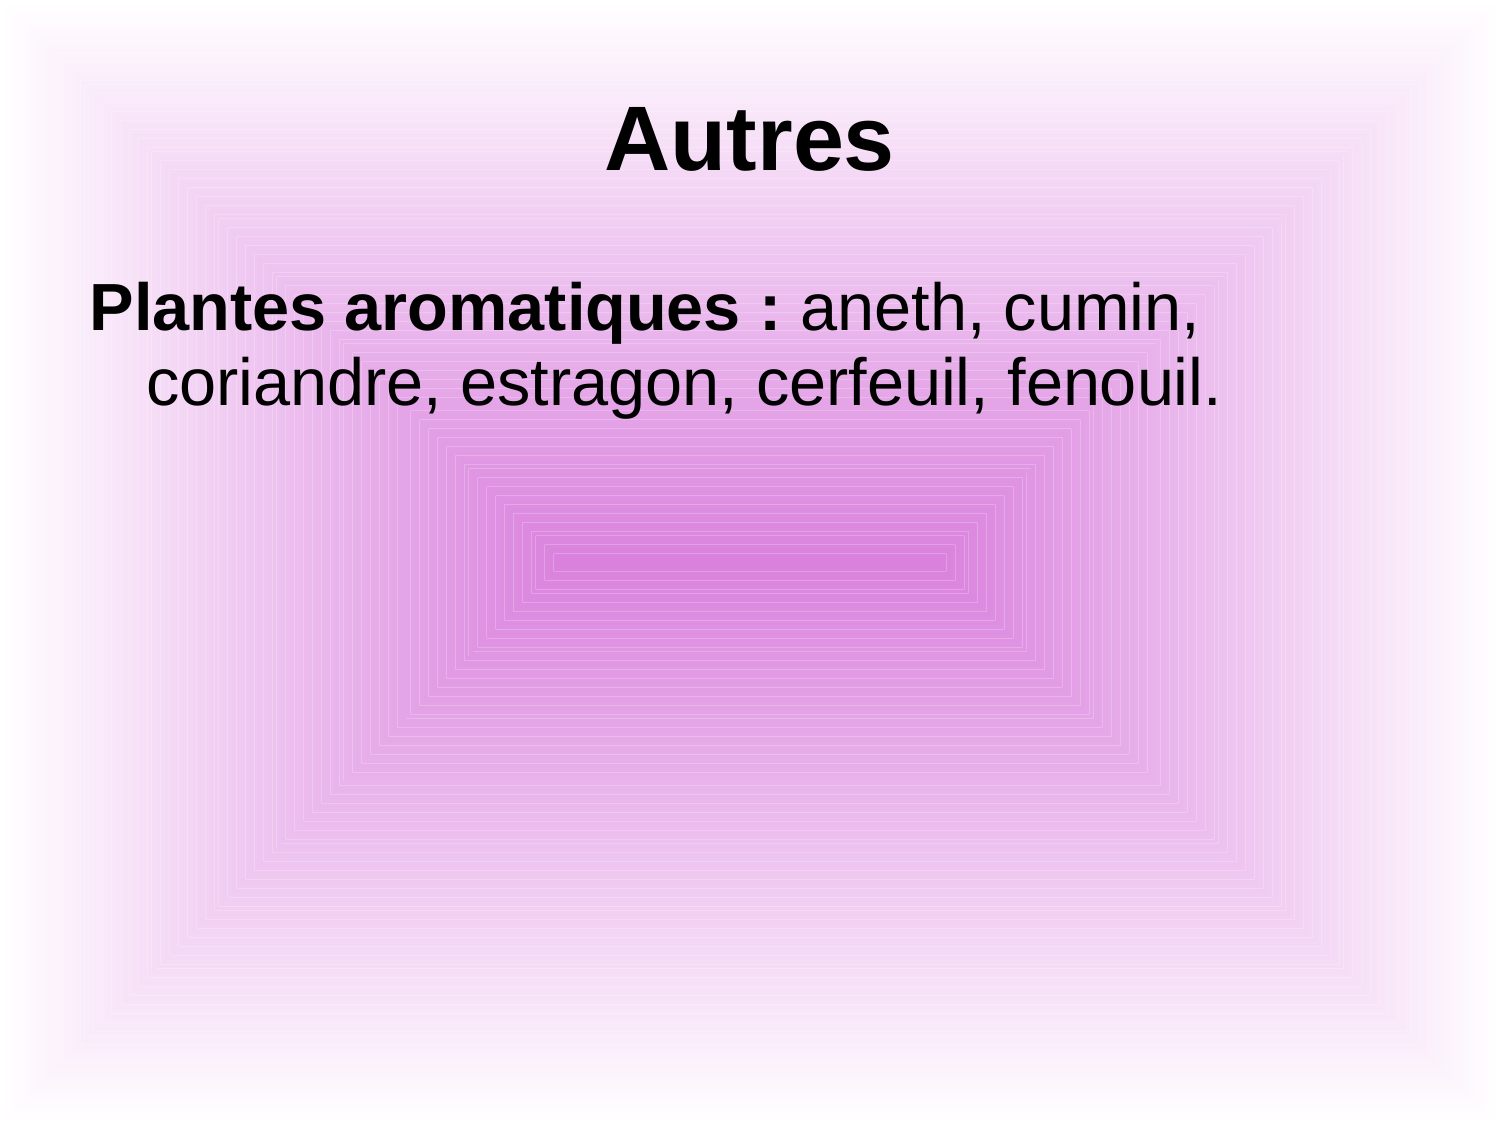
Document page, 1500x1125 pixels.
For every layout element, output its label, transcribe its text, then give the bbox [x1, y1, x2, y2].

title Autres [75, 45, 1426, 233]
list Plantes aromatiques : aneth, cumin, coriandre, estragon, cerfeuil, fenouil. [75, 262, 1426, 1006]
